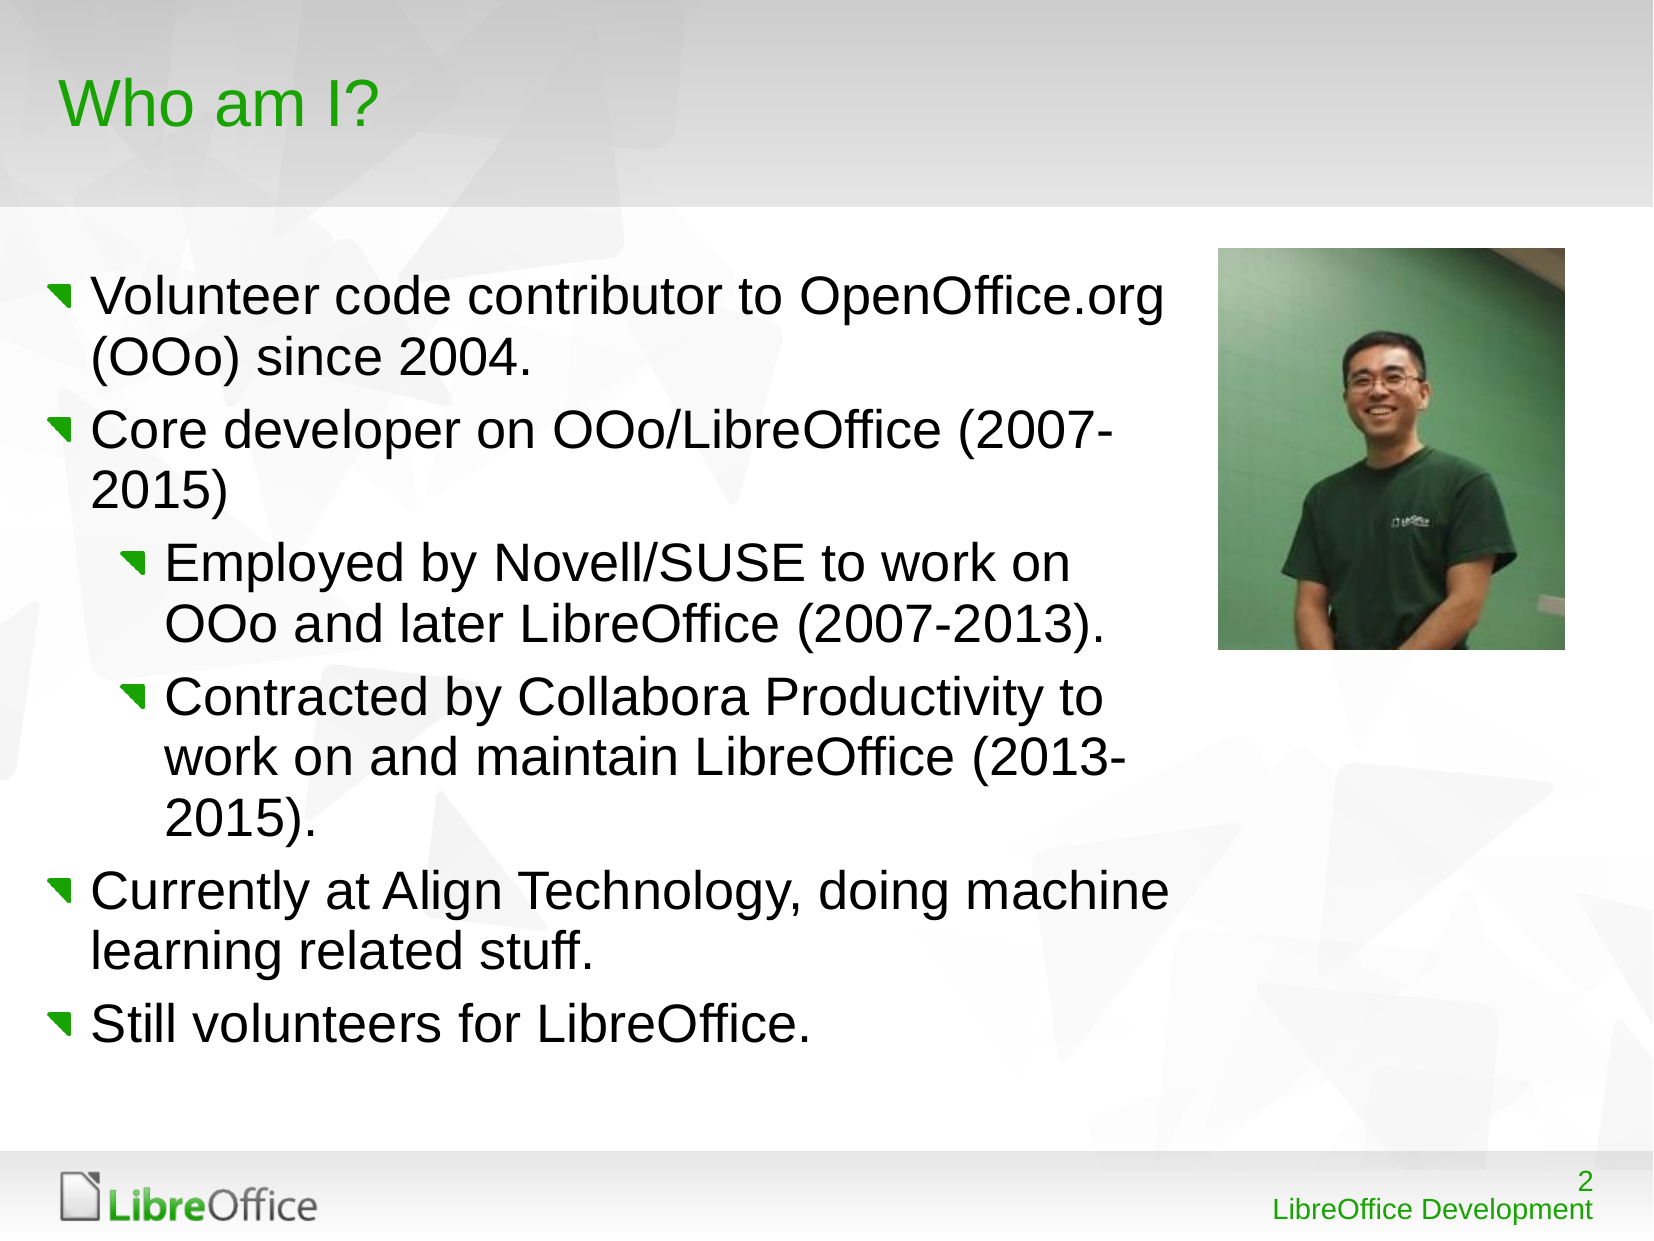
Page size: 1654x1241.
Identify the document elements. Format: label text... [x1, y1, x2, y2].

picture [0, 0, 783, 931]
picture [915, 248, 1653, 1170]
list Volunteer code contributor to OpenOffice.org (OOo) since 2004. Core developer on OOo/LibreOffice (2007-2015) Employed by Novell/SUSE to work on OOo and later LibreOffice (2007-2013). Contracted by Collabora Productivity to work on and maintain LibreOffice (2013-2015). Currently at Align Technology, doing machine learning related stuff. Still volunteers for LibreOffice. [47, 265, 1182, 1055]
title Who am I? [58, 29, 1594, 178]
picture [41, 1152, 337, 1241]
